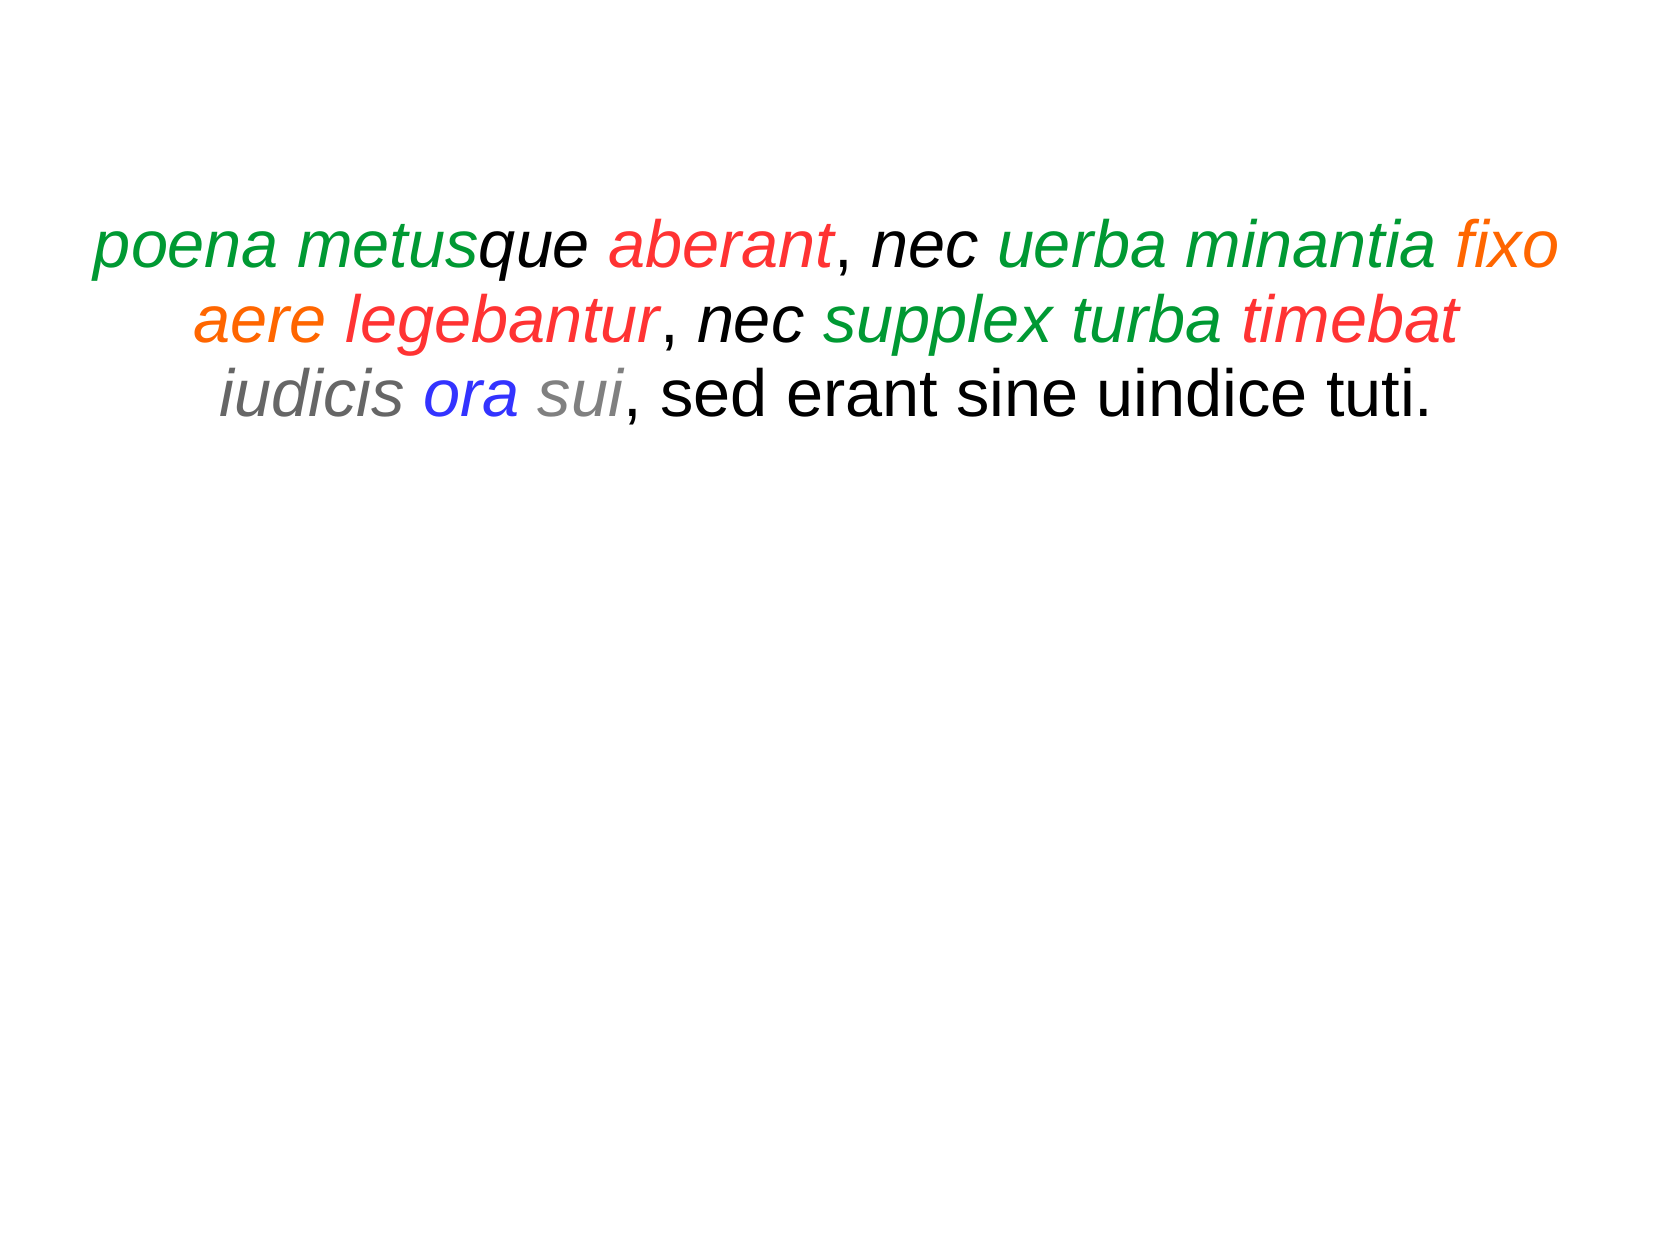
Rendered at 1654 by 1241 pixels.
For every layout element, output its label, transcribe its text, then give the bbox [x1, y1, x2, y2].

title poena metusque aberant, nec uerba minantia fixo aere legebantur, nec supplex turba timebat iudicis ora sui, sed erant sine uindice tuti. [47, 35, 1607, 603]
